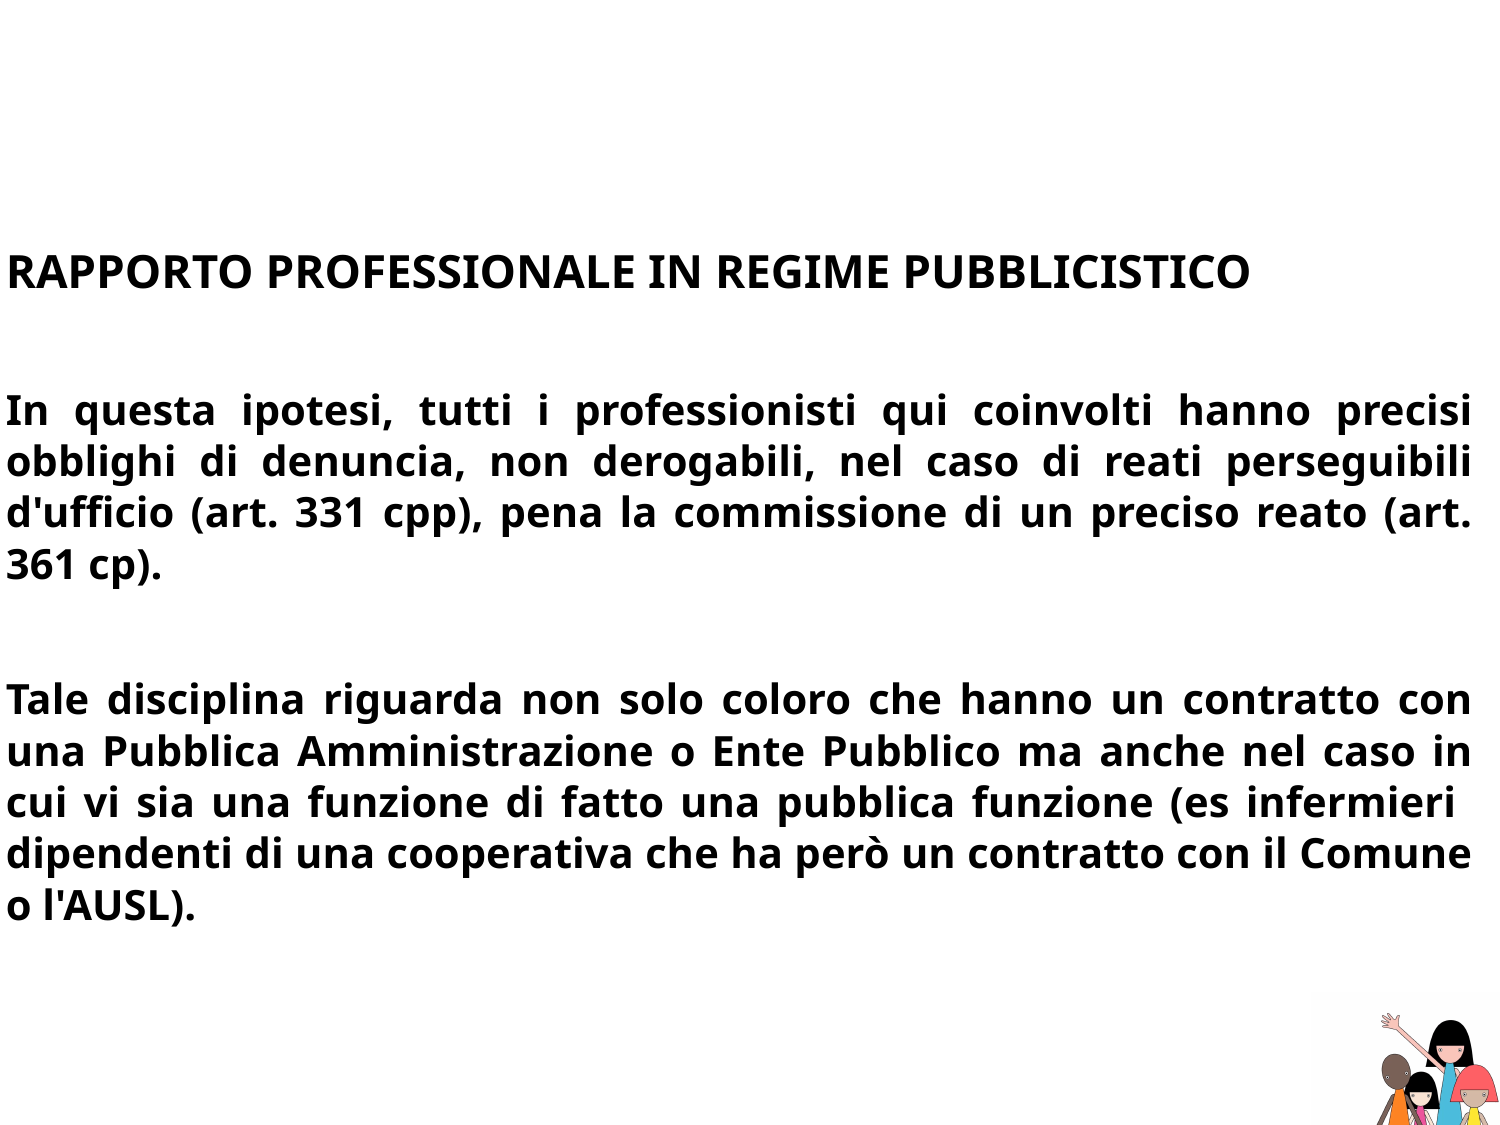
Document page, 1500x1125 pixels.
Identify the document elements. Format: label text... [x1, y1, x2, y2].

text_box RAPPORTO PROFESSIONALE IN REGIME PUBBLICISTICO In questa ipotesi, tutti i professionisti qui coinvolti hanno precisi obblighi di denuncia, non derogabili, nel caso di reati perseguibili d'ufficio (art. 331 cpp), pena la commissione di un preciso reato (art. 361 cp). Tale disciplina riguarda non solo coloro che hanno un contratto con una Pubblica Amministrazione o Ente Pubblico ma anche nel caso in cui vi sia una funzione di fatto una pubblica funzione (es infermieri dipendenti di una cooperativa che ha però un contratto con il Comune o l'AUSL). [0, 236, 1489, 1125]
